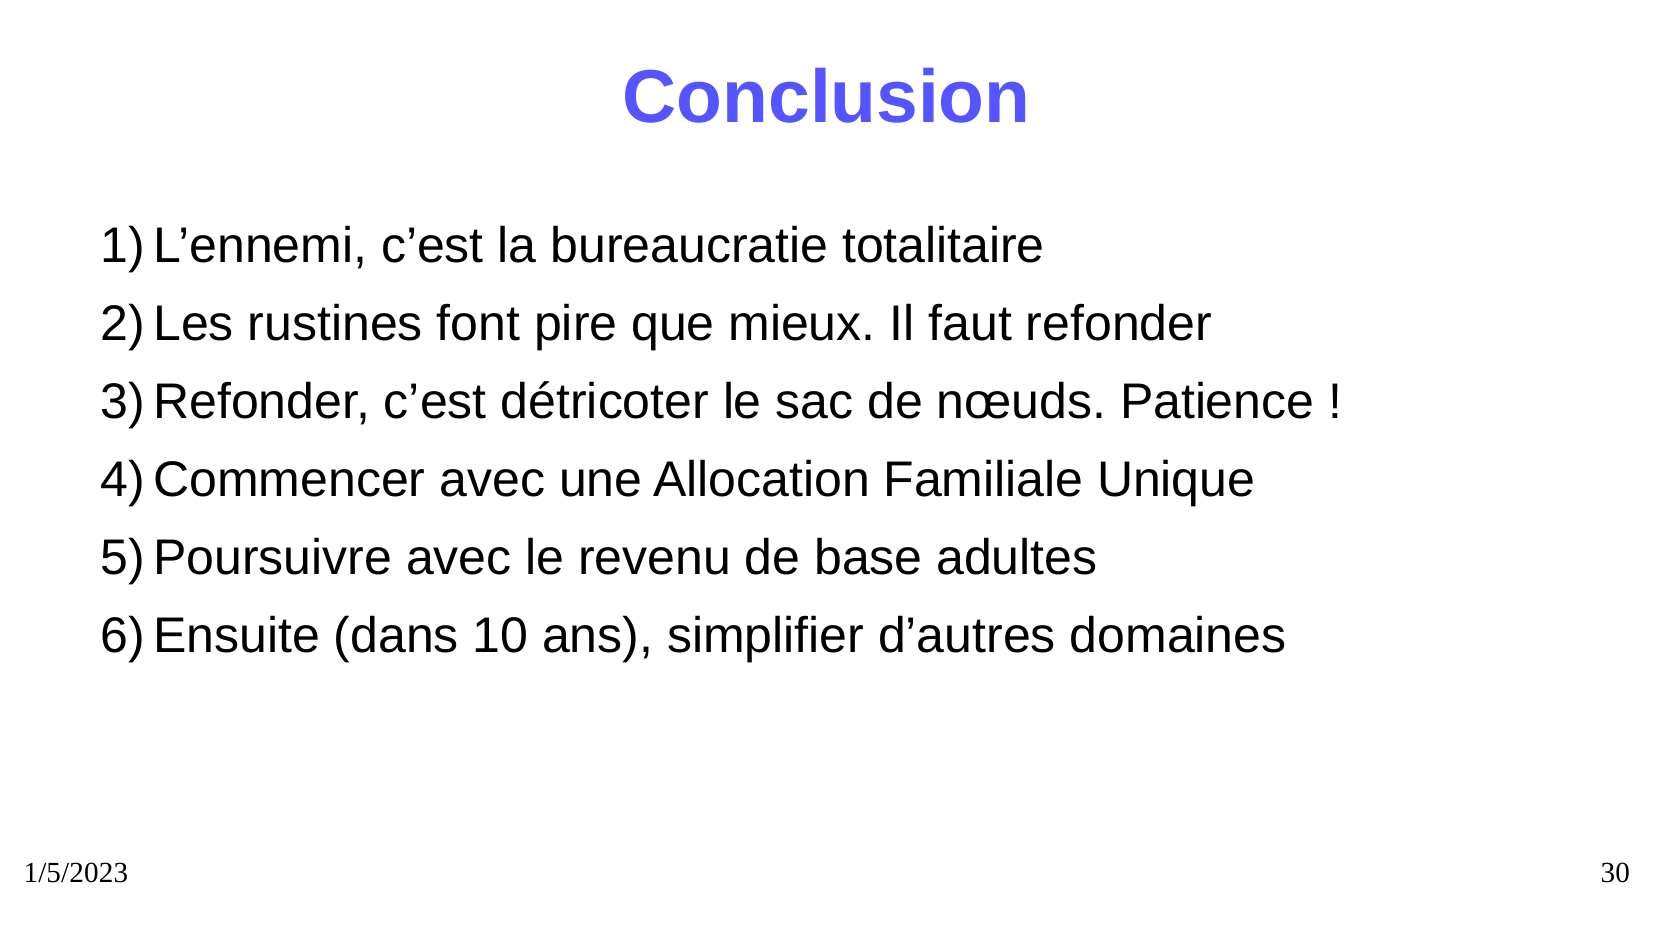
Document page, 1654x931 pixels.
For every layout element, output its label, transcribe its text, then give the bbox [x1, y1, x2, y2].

title Conclusion [82, 37, 1571, 156]
list L’ennemi, c’est la bureaucratie totalitaire Les rustines font pire que mieux. Il faut refonder Refonder, c’est détricoter le sac de nœuds. Patience ! Commencer avec une Allocation Familiale Unique Poursuivre avec le revenu de base adultes Ensuite (dans 10 ans), simplifier d’autres domaines [82, 217, 1571, 758]
